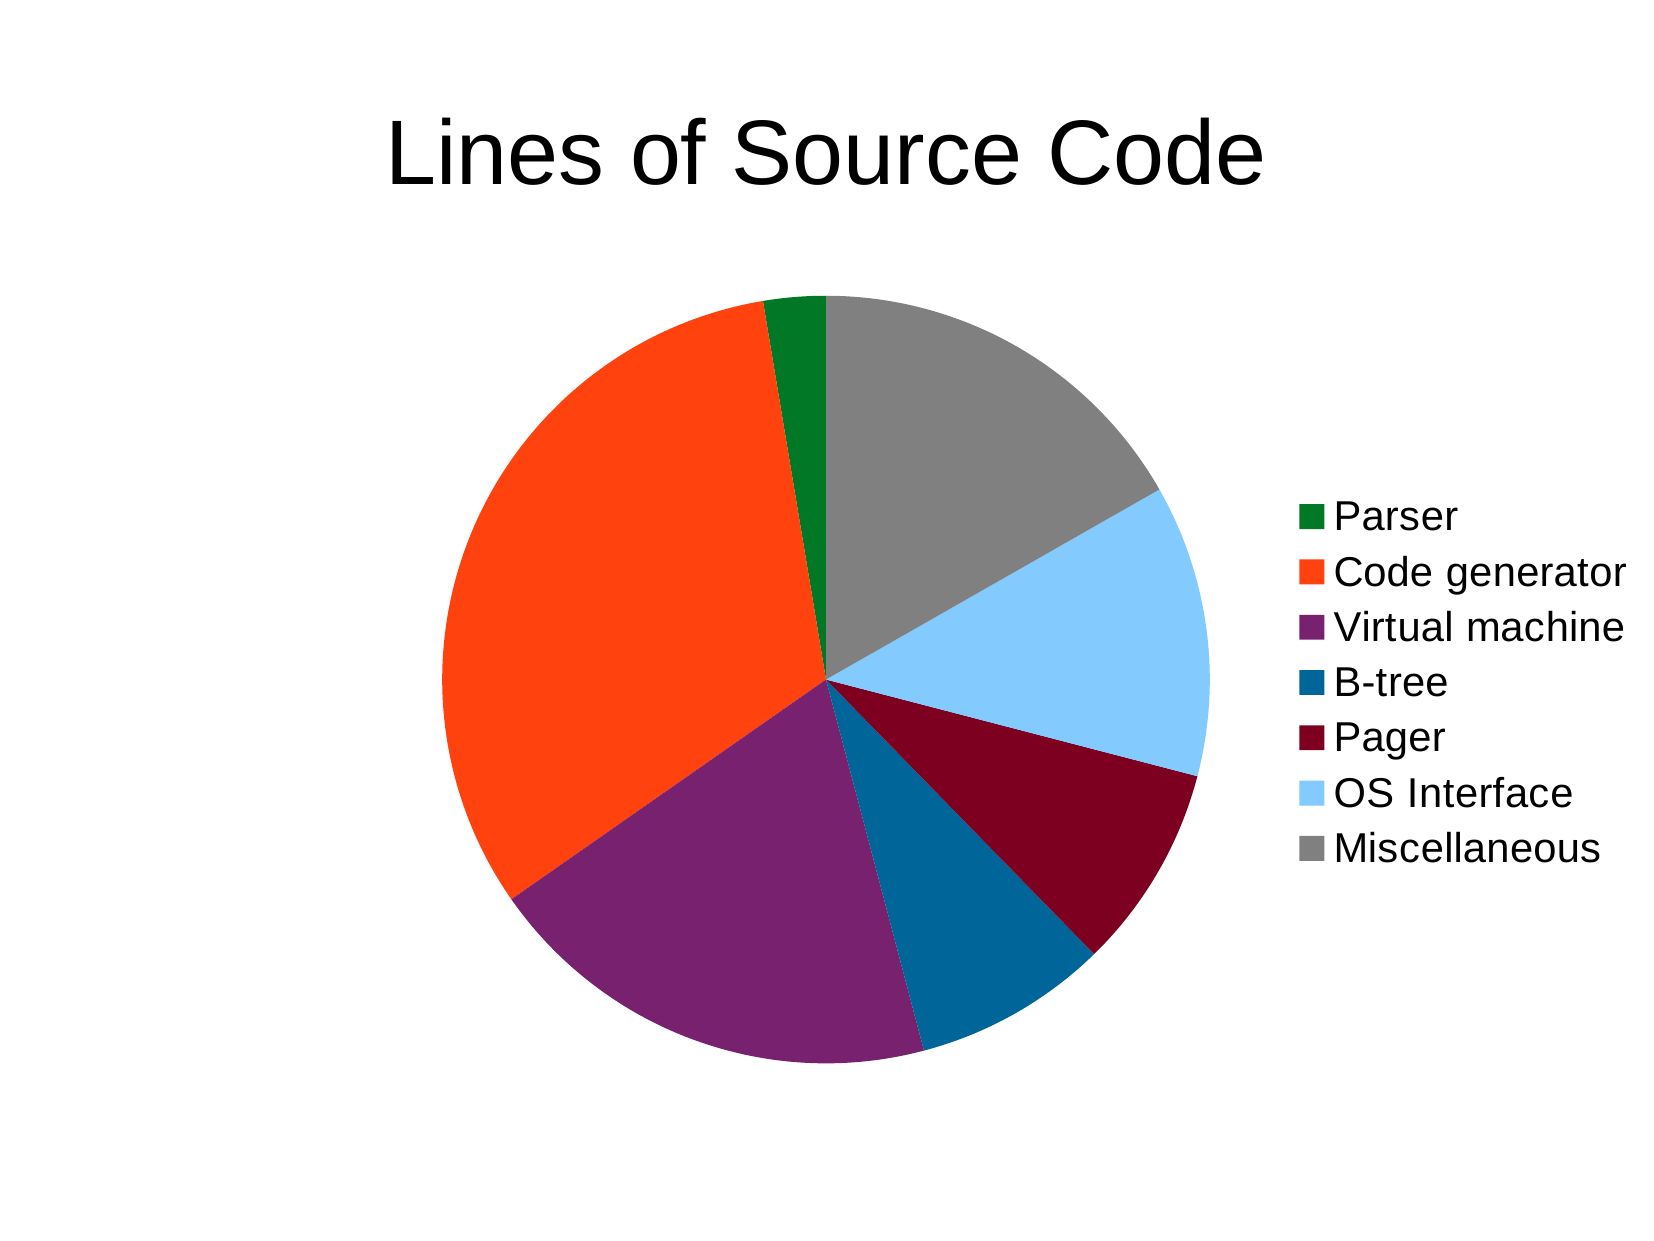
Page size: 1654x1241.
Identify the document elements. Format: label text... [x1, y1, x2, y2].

chart [351, 270, 1654, 1096]
title Lines of Source Code [82, 49, 1571, 257]
